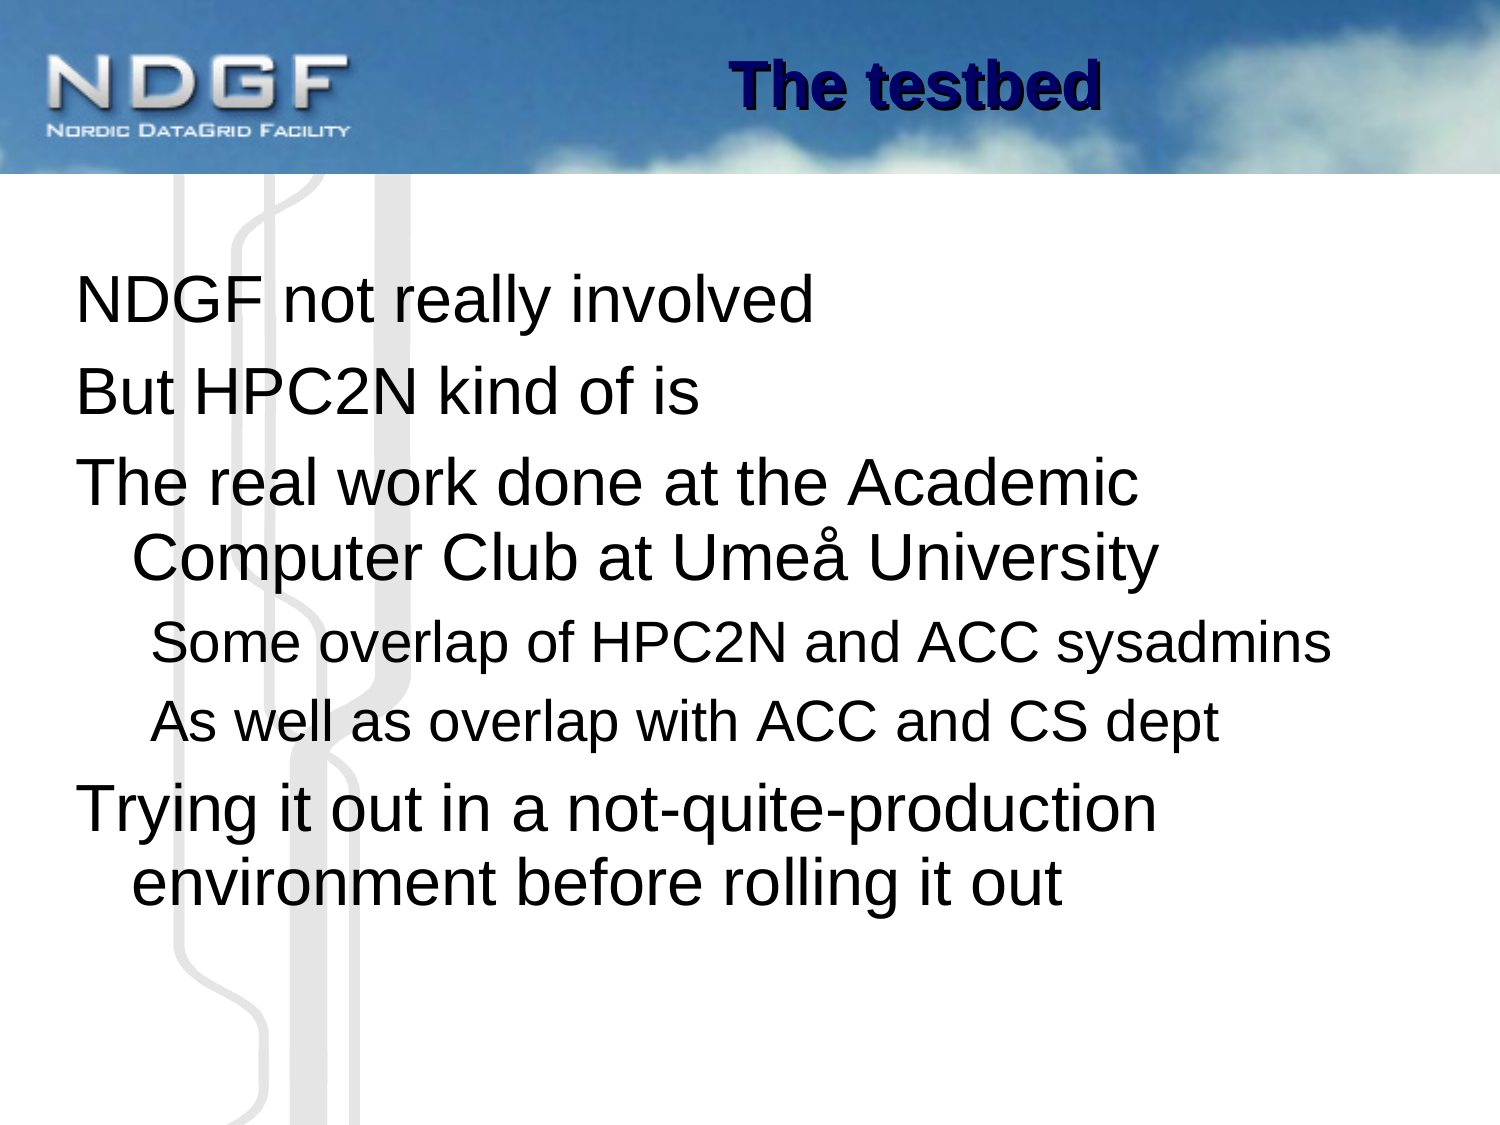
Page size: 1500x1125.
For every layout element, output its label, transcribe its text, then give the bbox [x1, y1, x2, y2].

list NDGF not really involved But HPC2N kind of is The real work done at the Academic Computer Club at Umeå University Some overlap of HPC2N and ACC sysadmins As well as overlap with ACC and CS dept Trying it out in a not-quite-production environment before rolling it out [75, 262, 1426, 991]
title The testbed [372, 26, 1459, 142]
picture [0, 0, 1500, 1125]
